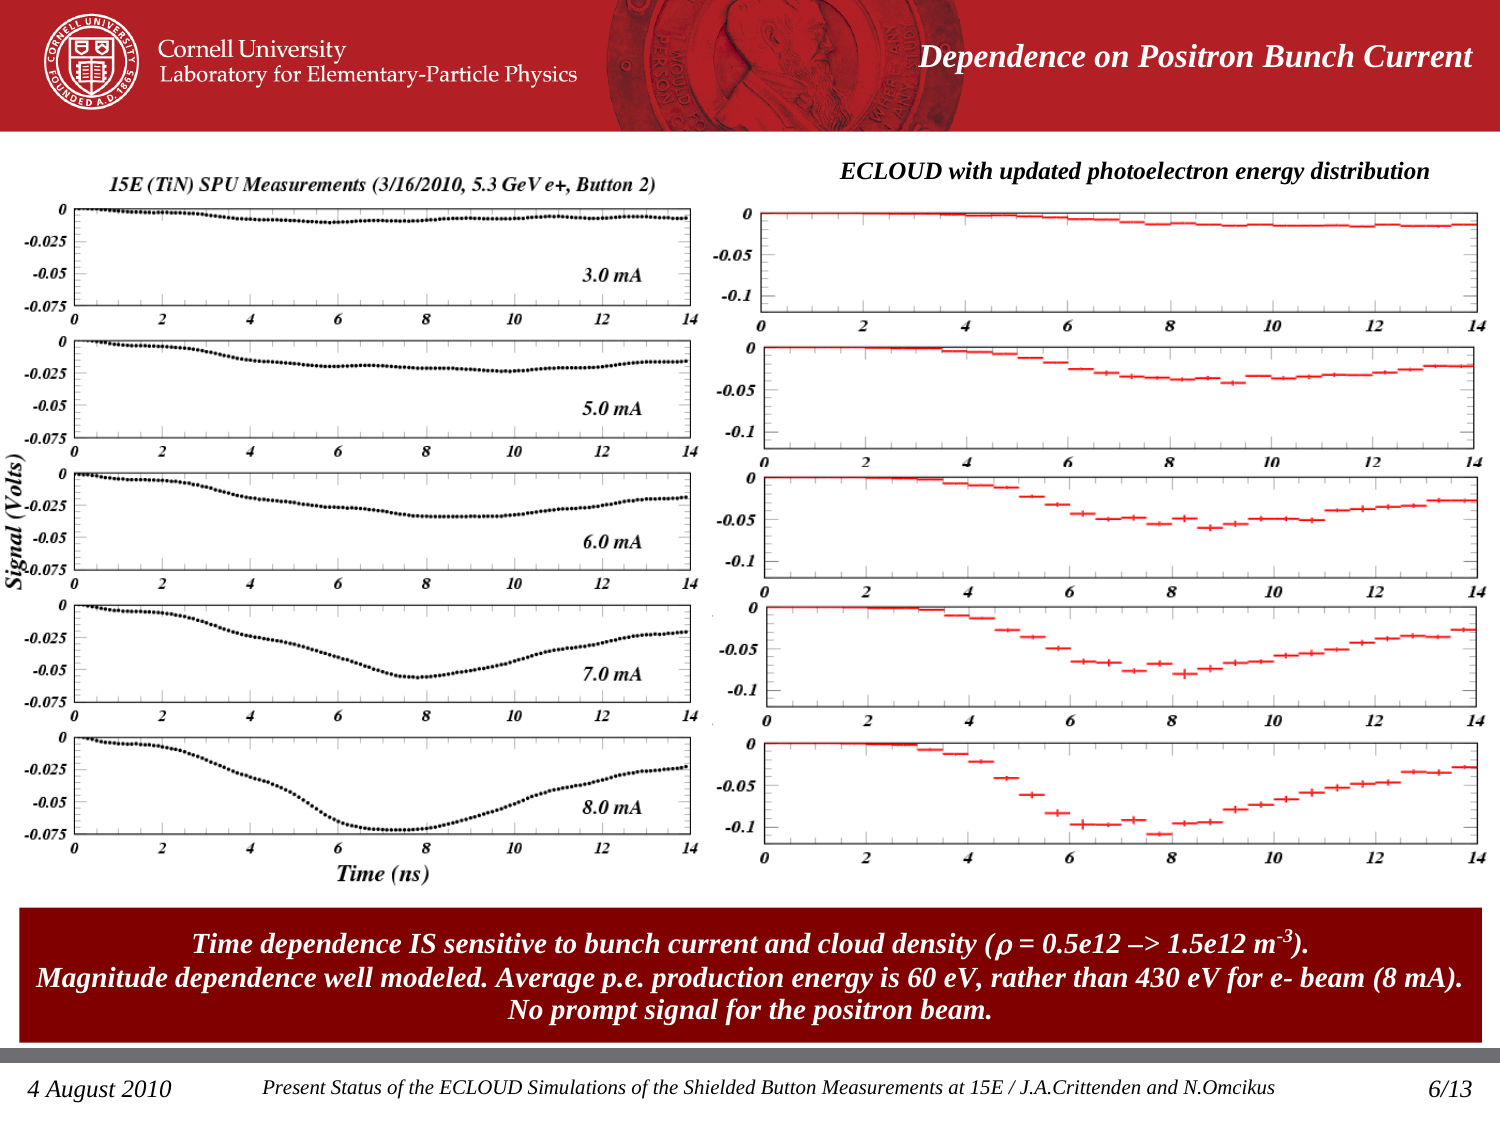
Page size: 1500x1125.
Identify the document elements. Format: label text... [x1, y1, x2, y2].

picture [0, 173, 706, 894]
picture [0, 0, 1500, 132]
text_box ECLOUD with updated photoelectron energy distribution [825, 149, 1463, 202]
picture [712, 203, 1493, 871]
text_box Time dependence IS sensitive to bunch current and cloud density (r = 0.5e12 –> 1.5e12 m-3). Magnitude dependence well modeled. Average p.e. production energy is 60 eV, rather than 430 eV for e- beam (8 mA). No prompt signal for the positron beam. [19, 907, 1482, 1043]
title Dependence on Positron Bunch Current [900, 0, 1492, 113]
